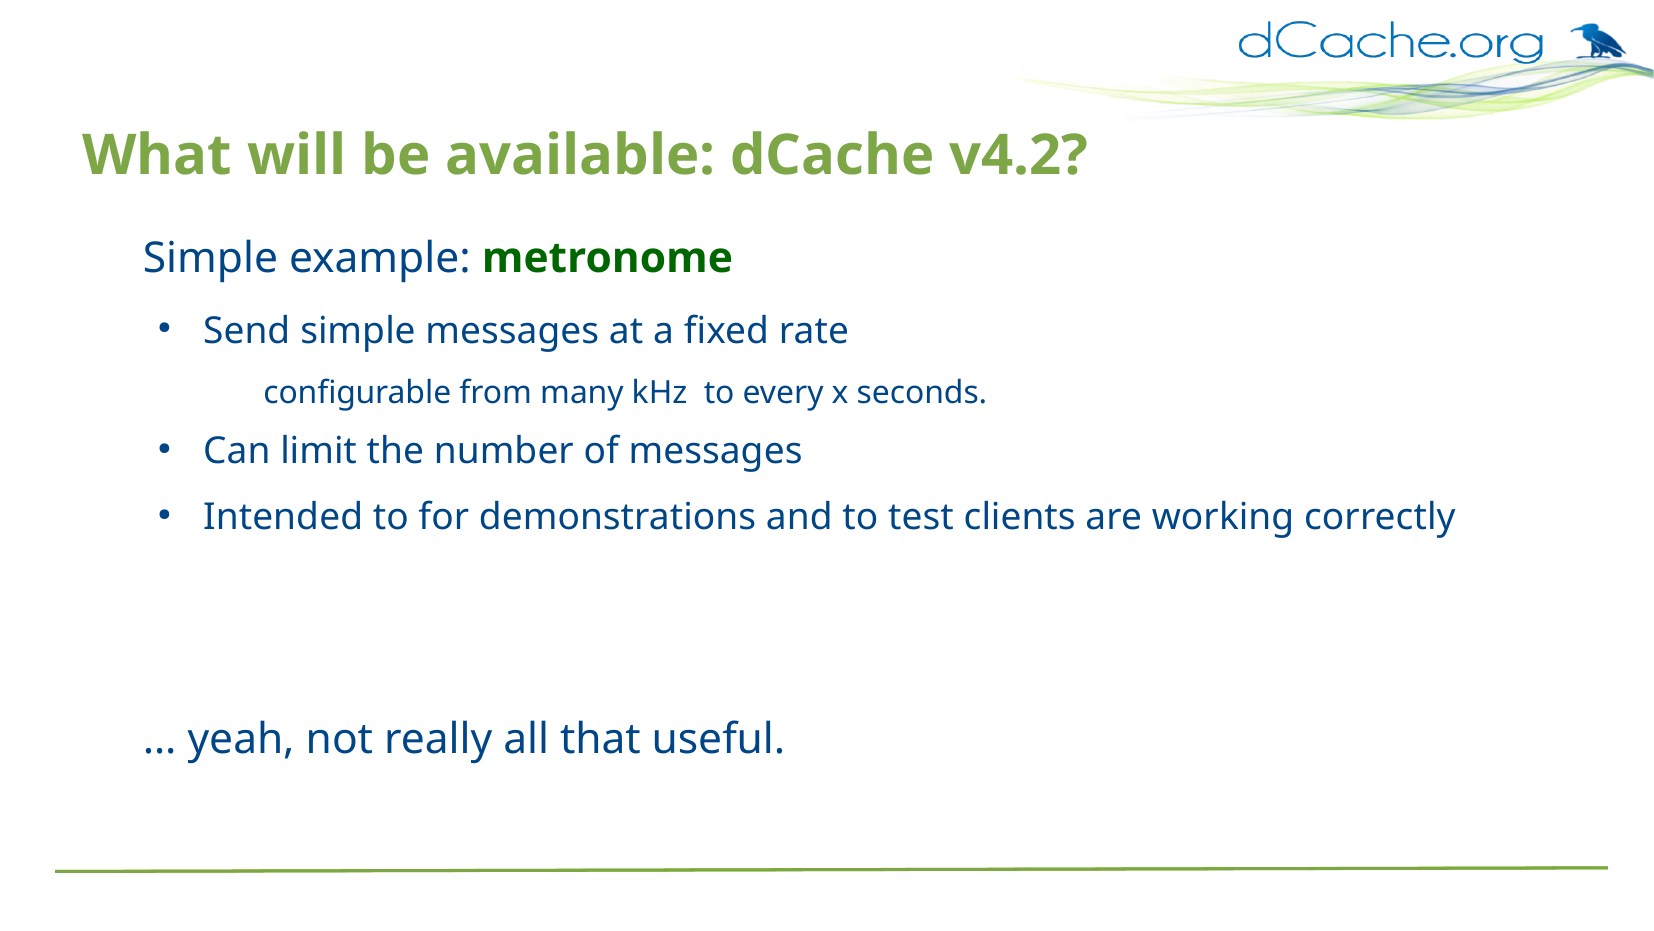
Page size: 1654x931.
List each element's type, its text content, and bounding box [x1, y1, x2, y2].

picture [956, 12, 1654, 127]
title What will be available: dCache v4.2? [82, 116, 1605, 189]
list Simple example: metronome Send simple messages at a fixed rate configurable from many kHz to every x seconds. Can limit the number of messages Intended to for demonstrations and to test clients are working correctly … yeah, not really all that useful. [82, 227, 1571, 767]
